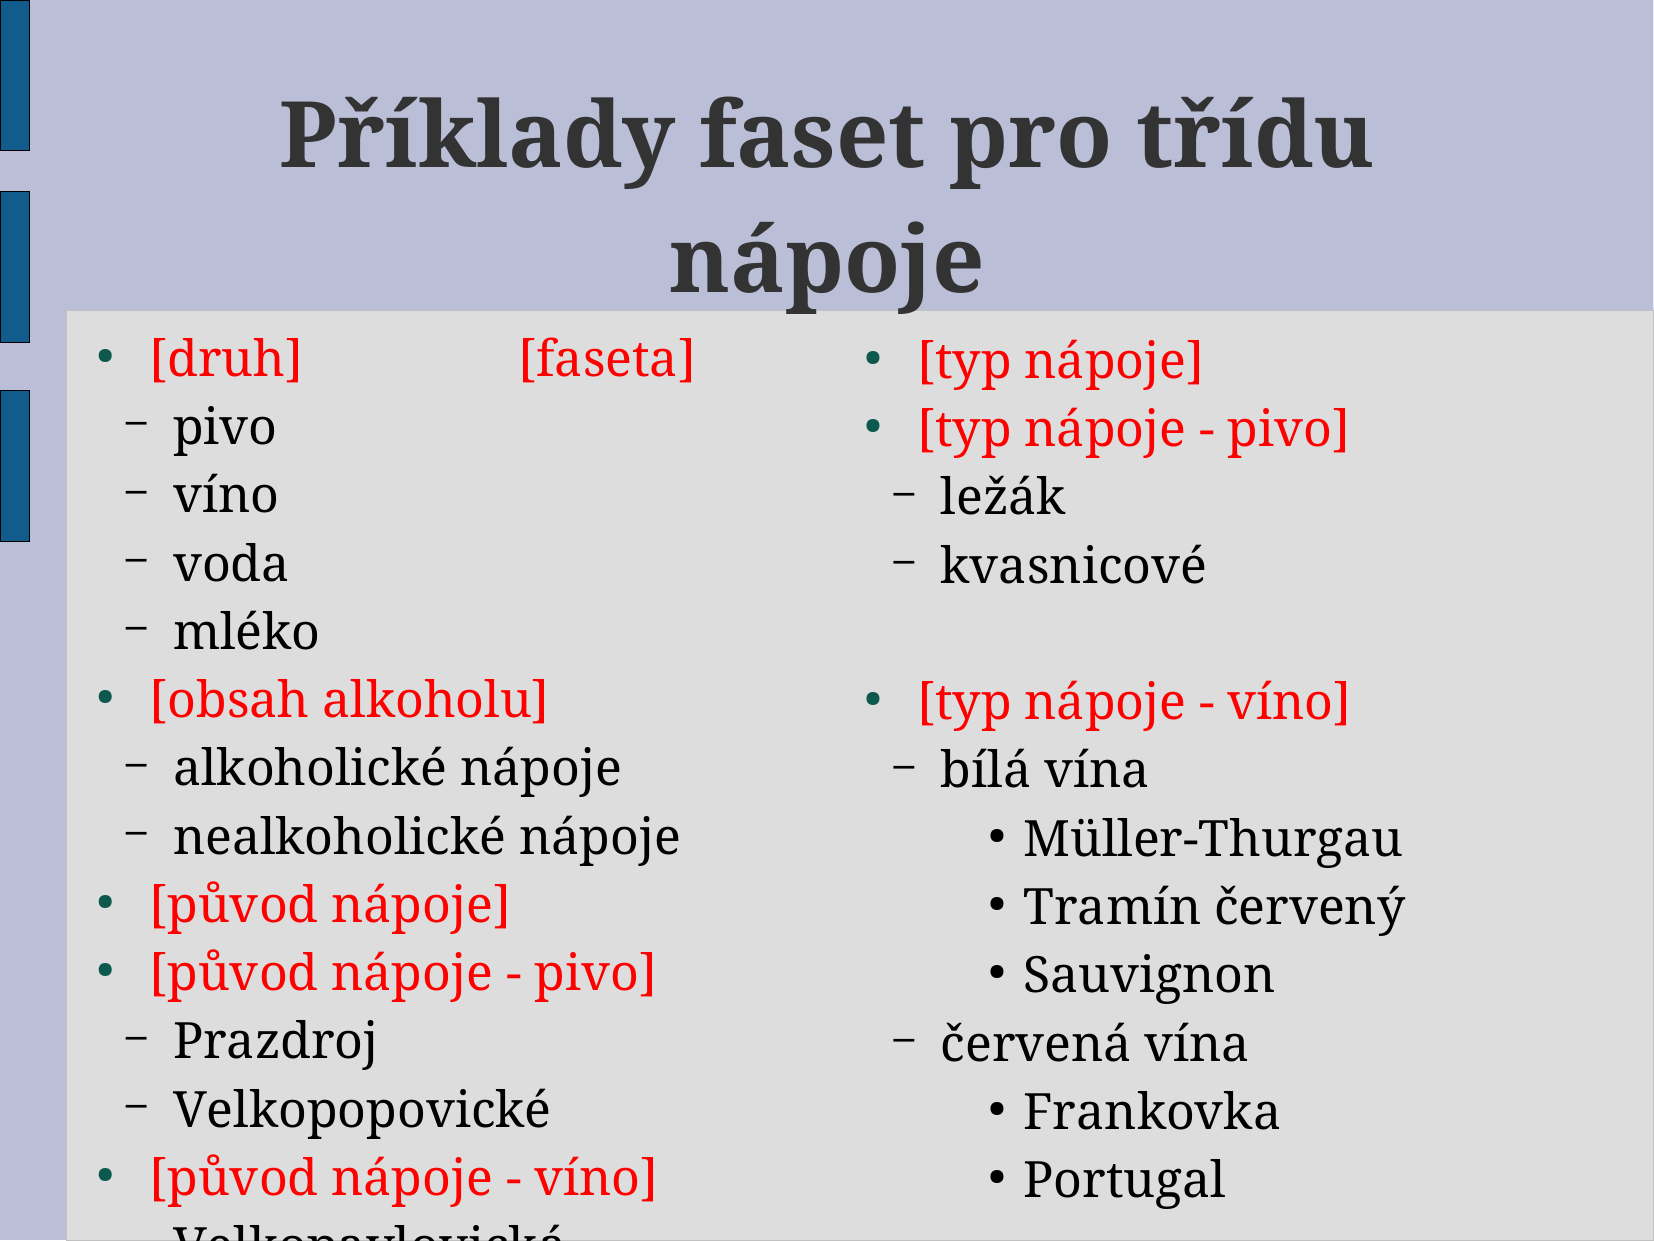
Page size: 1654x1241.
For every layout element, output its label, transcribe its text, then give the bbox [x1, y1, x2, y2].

title Příklady faset pro třídu nápoje [121, 90, 1534, 299]
list [typ nápoje] [typ nápoje - pivo] ležák kvasnicové [typ nápoje - víno] bílá vína Müller-Thurgau Tramín červený Sauvignon červená vína Frankovka Portugal [846, 324, 1536, 1177]
list [druh] [faseta] pivo víno voda mléko [obsah alkoholu] alkoholické nápoje nealkoholické nápoje [původ nápoje] [původ nápoje - pivo] Prazdroj Velkopopovické [původ nápoje - víno] Velkopavlovická podoblast Mělnická podoblast Litoměřická podoblast [78, 322, 798, 1241]
